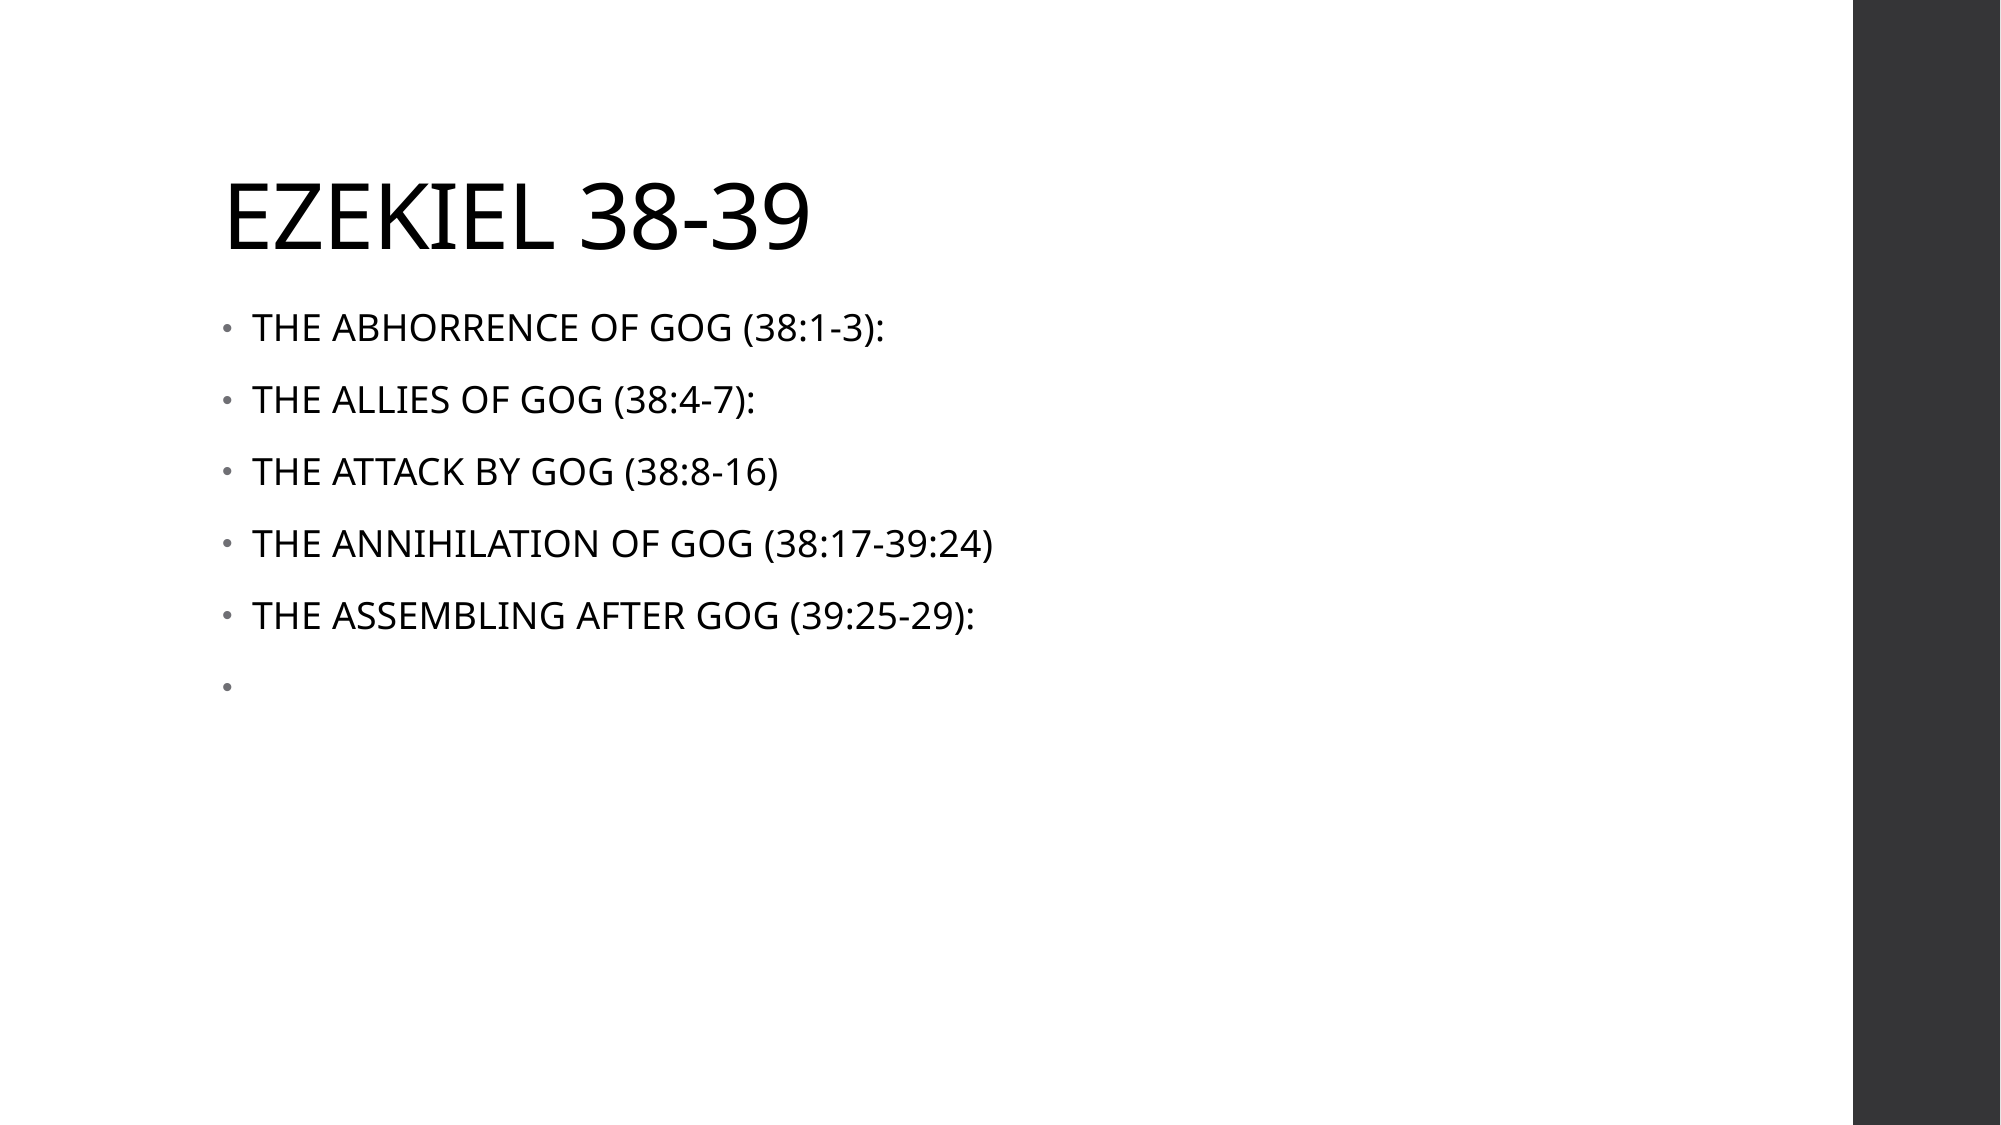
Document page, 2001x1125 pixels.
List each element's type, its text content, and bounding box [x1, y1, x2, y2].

title EZEKIEL 38-39 [206, 60, 1797, 278]
list THE ABHORRENCE OF GOG (38:1-3): THE ALLIES OF GOG (38:4-7): THE ATTACK BY GOG (38:8-16) THE ANNIHILATION OF GOG (38:17-39:24) THE ASSEMBLING AFTER GOG (39:25-29): [206, 299, 1617, 1014]
